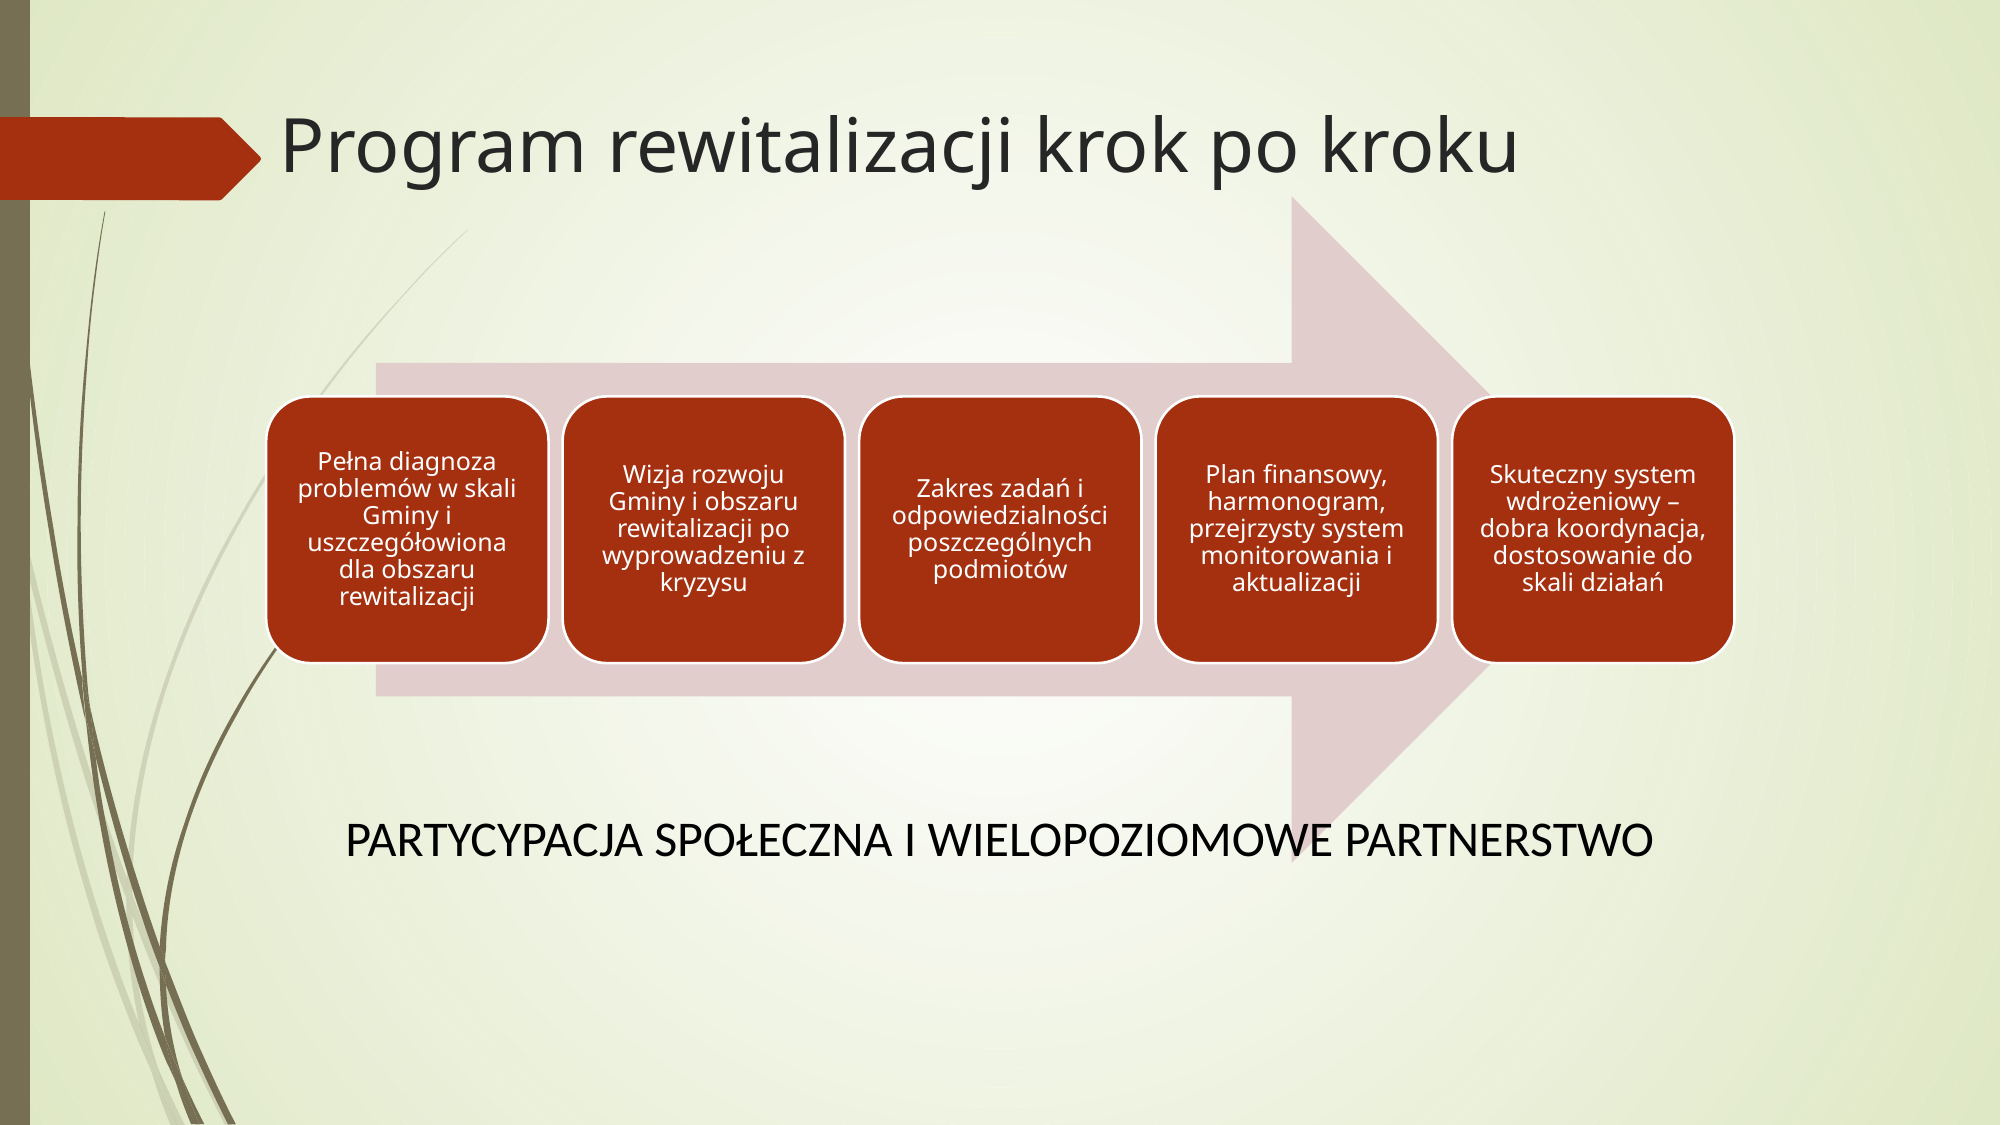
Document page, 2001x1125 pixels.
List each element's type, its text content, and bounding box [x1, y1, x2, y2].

text_box Wizja rozwoju Gminy i obszaru rewitalizacji po wyprowadzeniu z kryzysu [562, 396, 846, 664]
text_box PARTYCYPACJA SPOŁECZNA I WIELOPOZIOMOWE PARTNERSTWO [264, 798, 1736, 875]
title Program rewitalizacji krok po kroku [264, 90, 1736, 197]
text_box [375, 196, 1492, 798]
text_box Zakres zadań i odpowiedzialności poszczególnych podmiotów [859, 396, 1142, 664]
text_box Skuteczny system wdrożeniowy – dobra koordynacja, dostosowanie do skali działań [1452, 396, 1735, 664]
text_box Plan finansowy, harmonogram, przejrzysty system monitorowania i aktualizacji [1155, 396, 1438, 664]
text_box Pełna diagnoza problemów w skali Gminy i uszczegółowiona dla obszaru rewitalizacji [266, 396, 549, 664]
